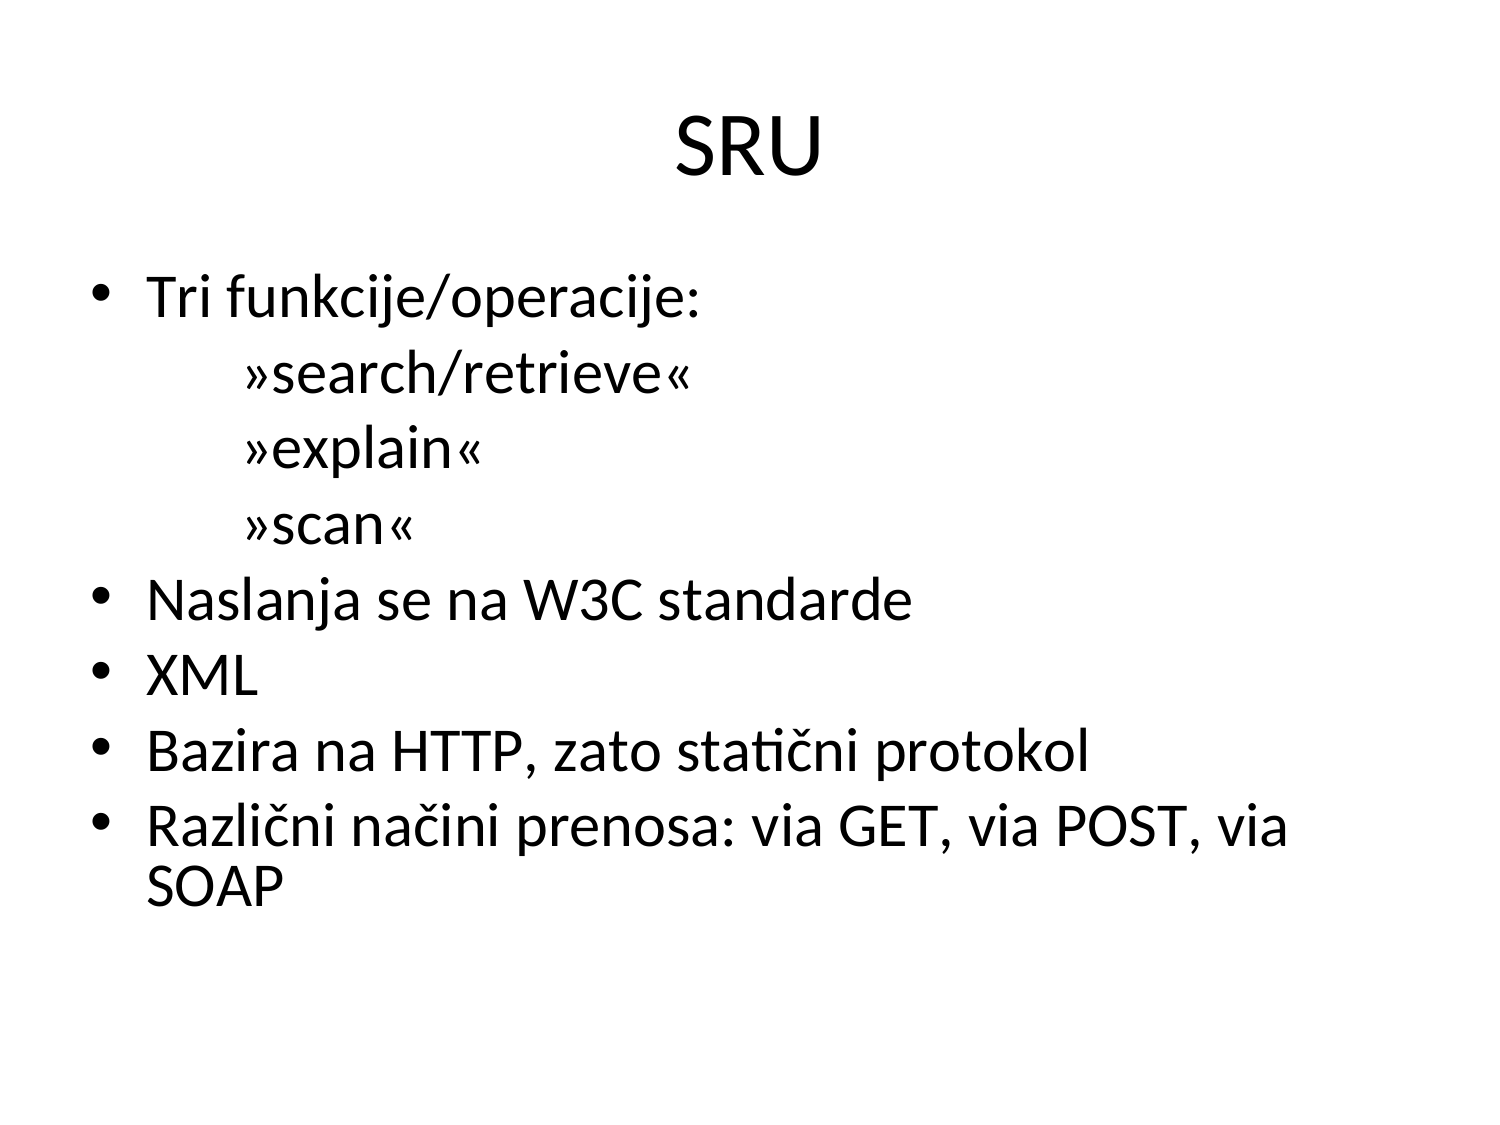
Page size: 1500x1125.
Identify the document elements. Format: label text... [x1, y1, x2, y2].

list Tri funkcije/operacije: »search/retrieve« »explain« »scan« Naslanja se na W3C standarde XML Bazira na HTTP, zato statični protokol Različni načini prenosa: via GET, via POST, via SOAP [75, 262, 1426, 1012]
title SRU [75, 45, 1426, 233]
